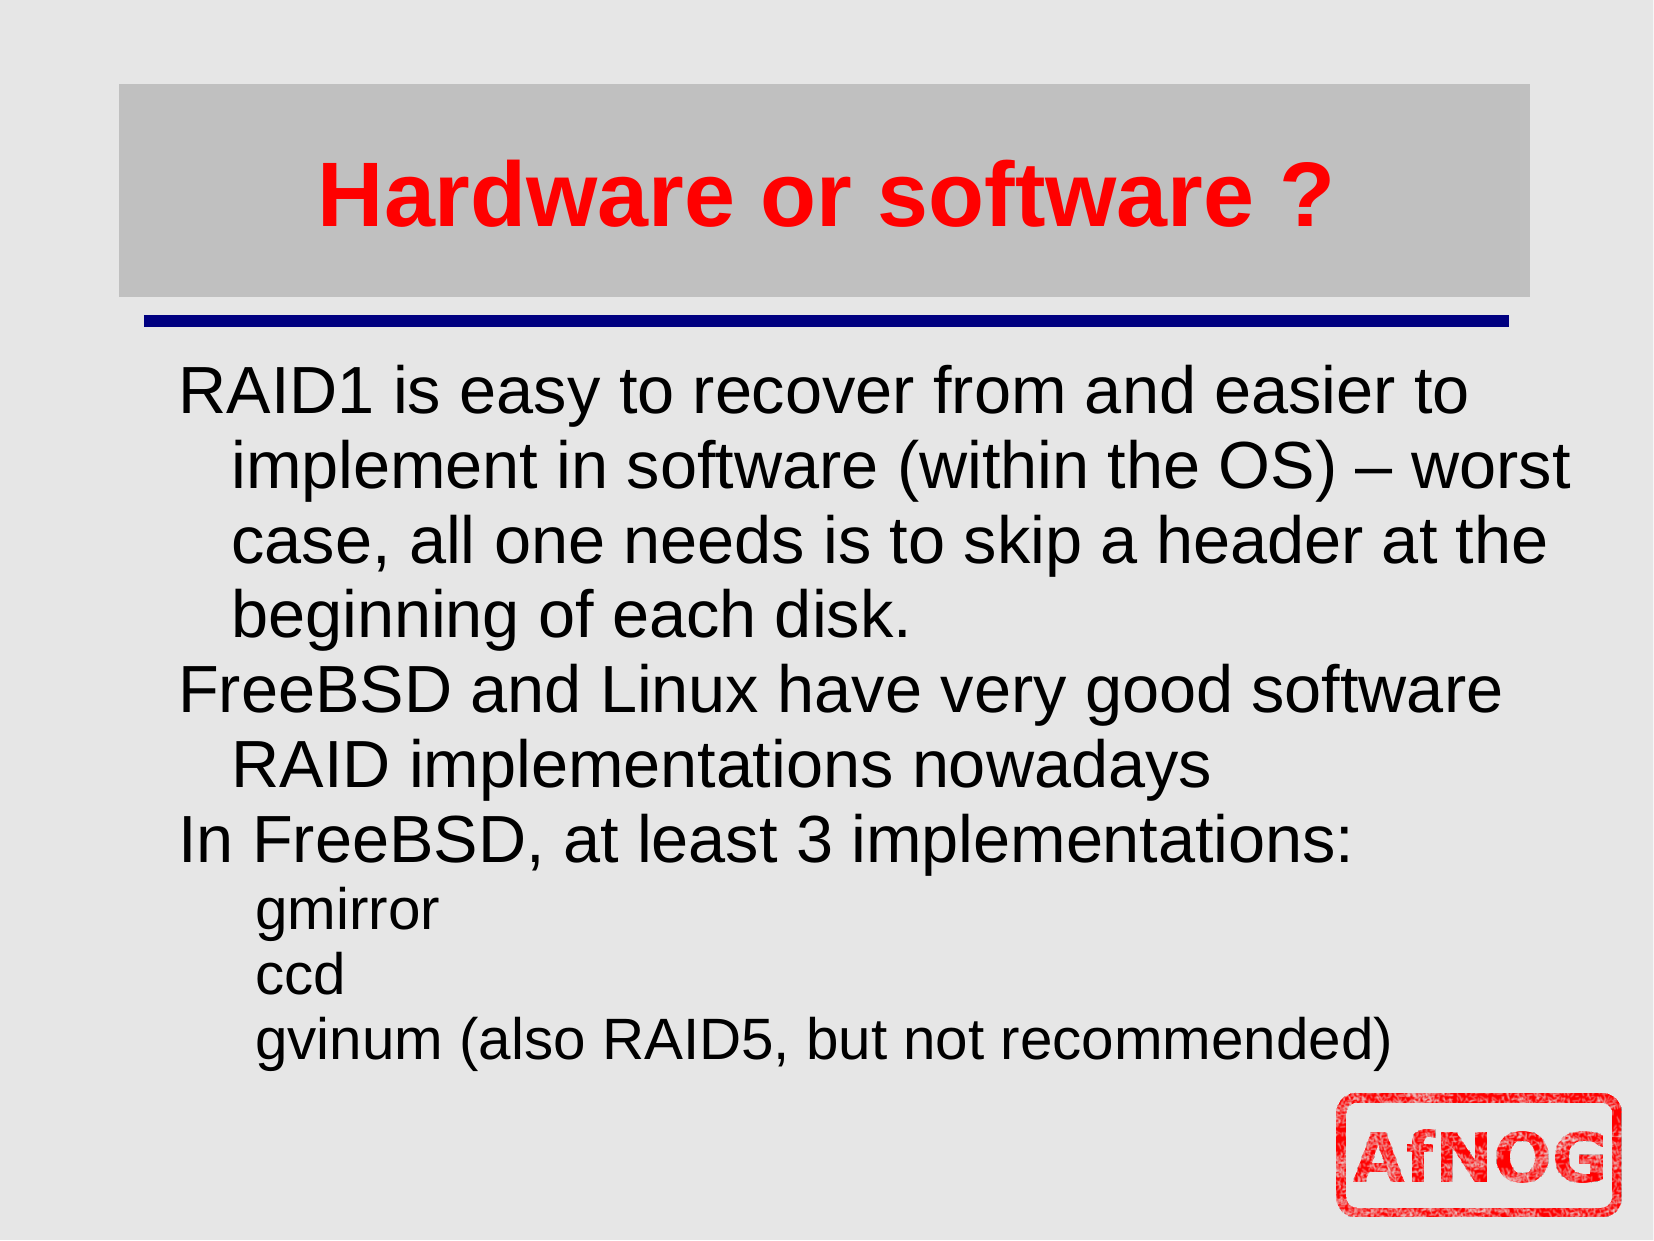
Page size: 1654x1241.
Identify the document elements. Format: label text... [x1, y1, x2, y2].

list RAID1 is easy to recover from and easier to implement in software (within the OS) – worst case, all one needs is to skip a header at the beginning of each disk. FreeBSD and Linux have very good software RAID implementations nowadays In FreeBSD, at least 3 implementations: gmirror ccd gvinum (also RAID5, but not recommended) [160, 353, 1573, 1135]
picture [1336, 1092, 1622, 1217]
title Hardware or software ? [121, 91, 1534, 299]
